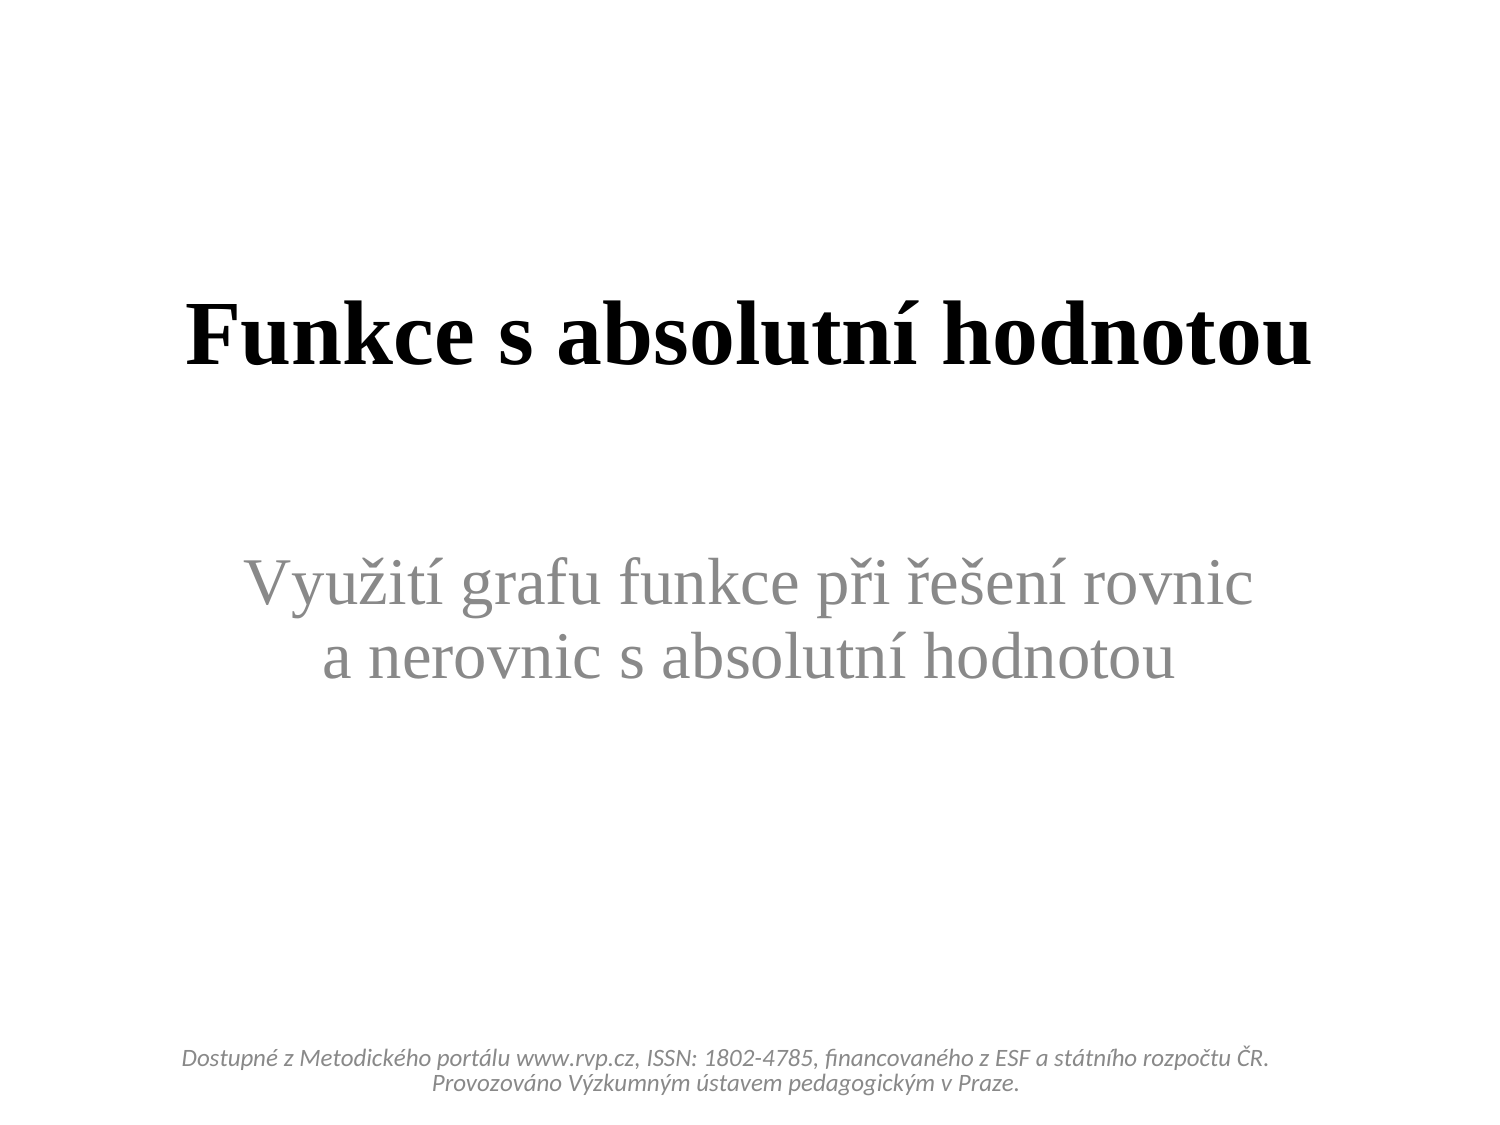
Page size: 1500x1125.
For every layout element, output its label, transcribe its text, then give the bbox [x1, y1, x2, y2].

text_box Dostupné z Metodického portálu www.rvp.cz, ISSN: 1802-4785, financovaného z ESF a státního rozpočtu ČR. Provozováno Výzkumným ústavem pedagogickým v Praze. [105, 1042, 1348, 1103]
title Funkce s absolutní hodnotou [112, 212, 1388, 454]
text_box Využití grafu funkce při řešení rovnic a nerovnic s absolutní hodnotou [225, 537, 1276, 826]
